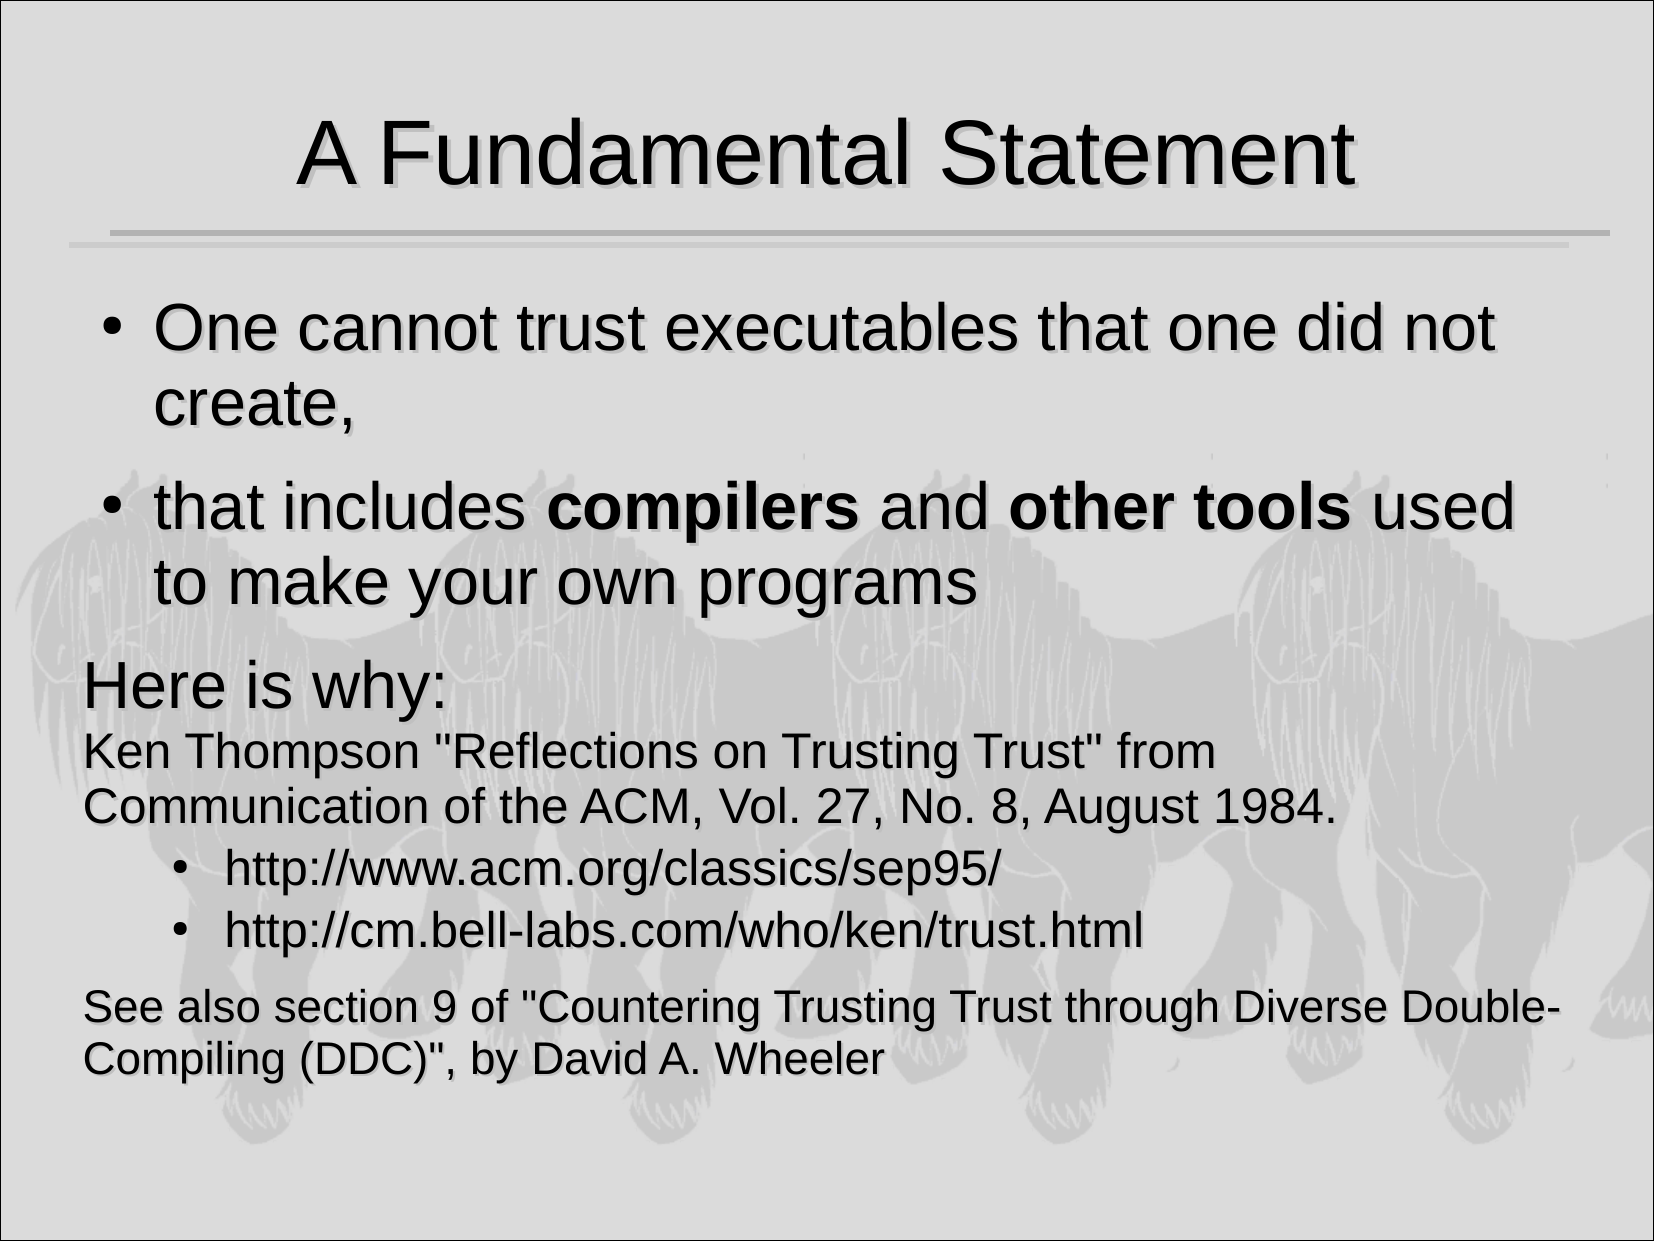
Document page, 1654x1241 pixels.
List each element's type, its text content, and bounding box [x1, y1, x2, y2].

title A Fundamental Statement [82, 56, 1571, 250]
list One cannot trust executables that one did not create, that includes compilers and other tools used to make your own programs Here is why: Ken Thompson "Reflections on Trusting Trust" from Communication of the ACM, Vol. 27, No. 8, August 1984. http://www.acm.org/classics/sep95/ http://cm.bell-labs.com/who/ken/trust.html See also section 9 of "Countering Trusting Trust through Diverse Double-Compiling (DDC)", by David A. Wheeler [82, 290, 1571, 1165]
